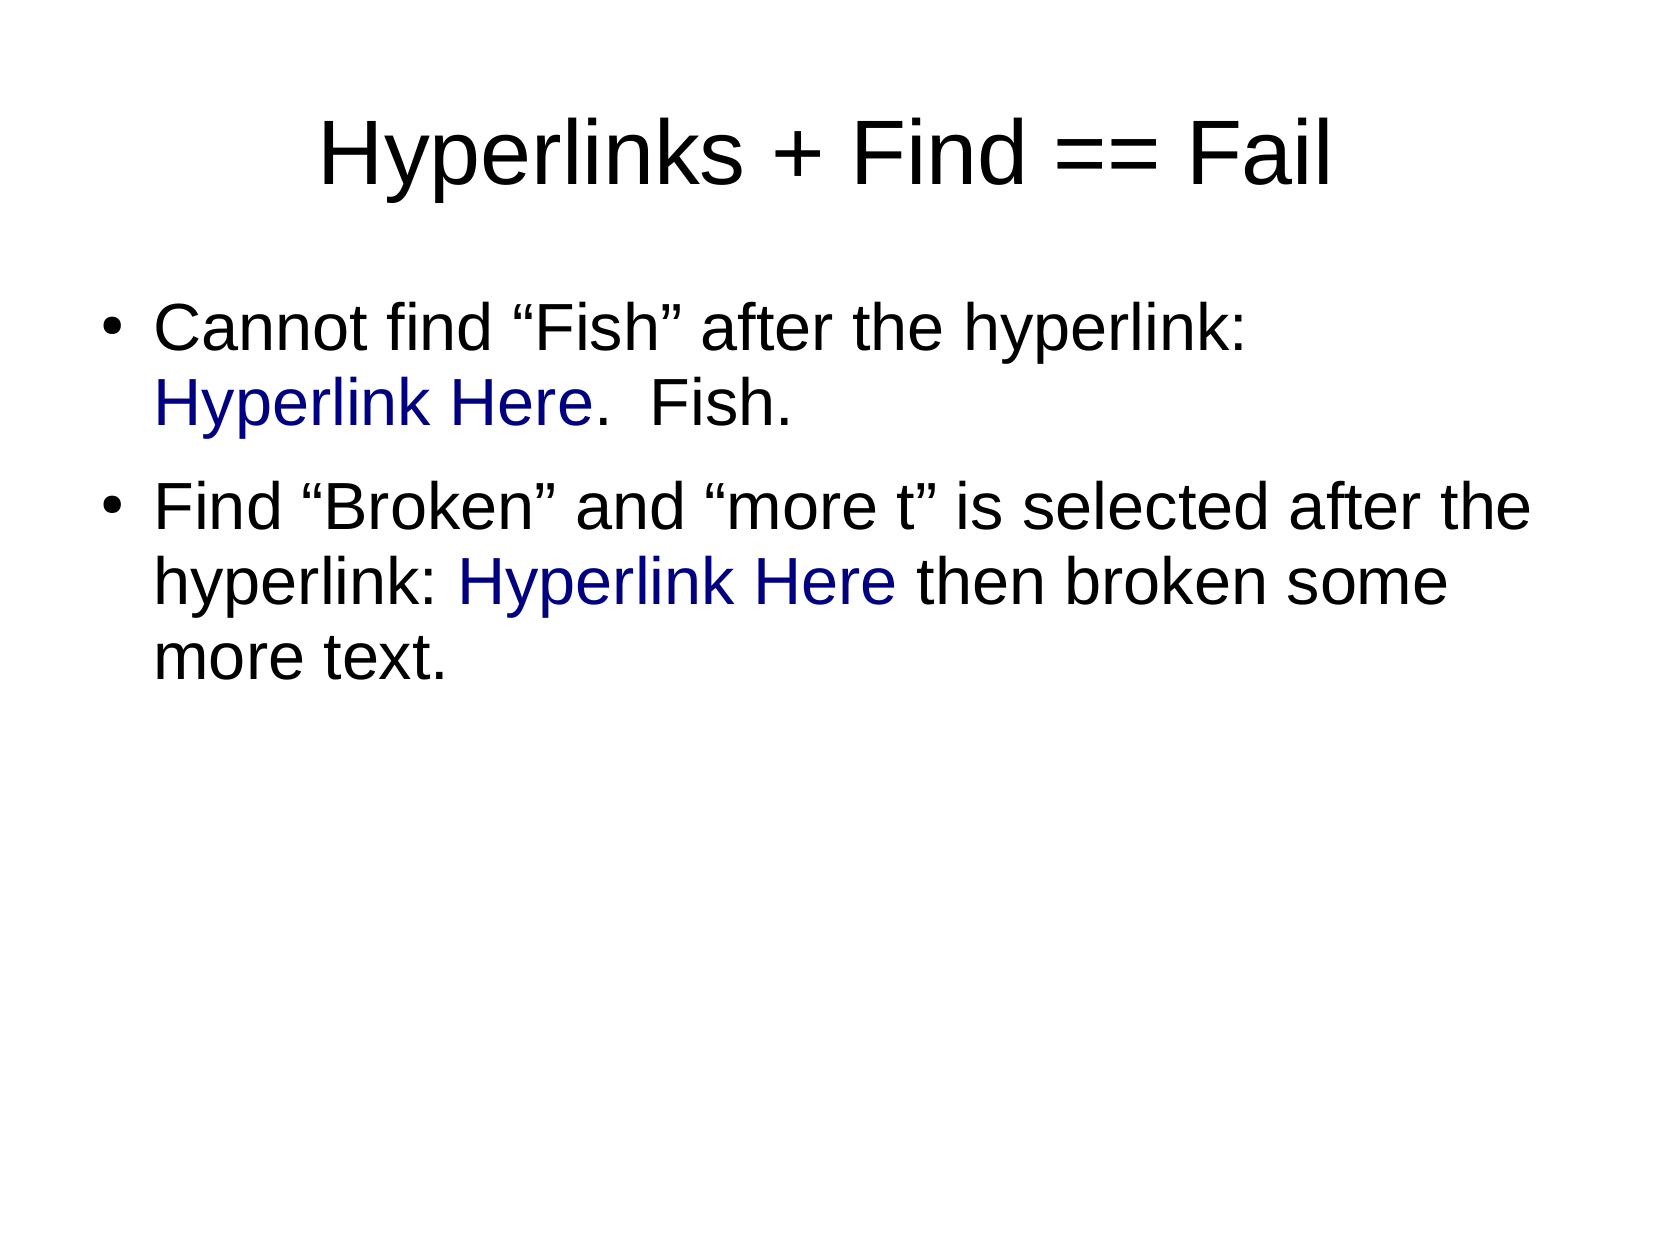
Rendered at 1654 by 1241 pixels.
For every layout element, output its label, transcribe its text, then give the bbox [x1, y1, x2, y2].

list Cannot find “Fish” after the hyperlink: Hyperlink Here. Fish. Find “Broken” and “more t” is selected after the hyperlink: Hyperlink Here then broken some more text. [82, 290, 1571, 1109]
title Hyperlinks + Find == Fail [82, 49, 1571, 257]
